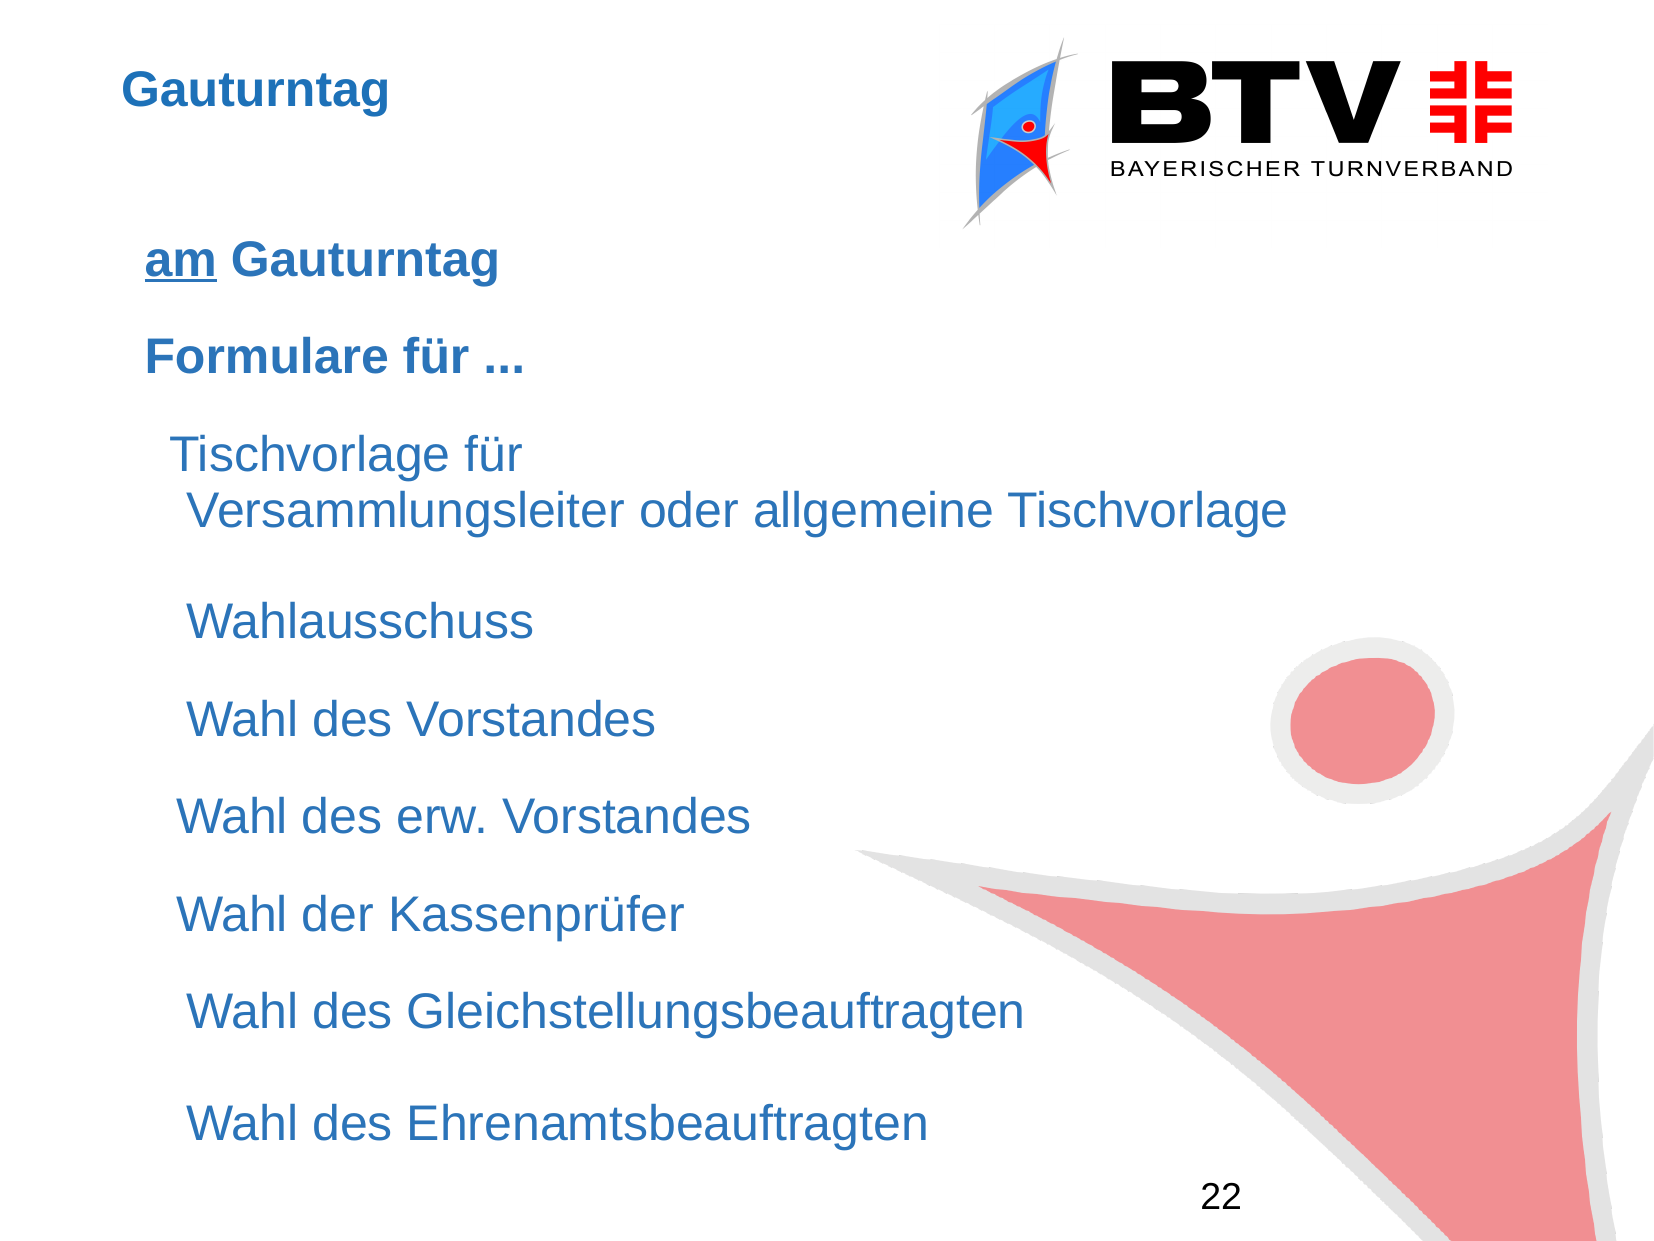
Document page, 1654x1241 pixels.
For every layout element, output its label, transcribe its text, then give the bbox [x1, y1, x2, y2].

picture [854, 637, 1654, 1241]
title Gauturntag [106, 54, 892, 201]
text_box <Nummer> [1185, 1169, 1571, 1216]
picture [939, 24, 1548, 224]
subtitle am Gauturntag Formulare für ... Tischvorlage für Versammlungsleiter oder allgemeine Tischvorlage Wahlausschuss Wahl des Vorstandes Wahl des erw. Vorstandes Wahl der Kassenprüfer Wahl des Gleichstellungsbeauftragten Wahl des Ehrenamtsbeauftragten [129, 224, 1595, 1158]
